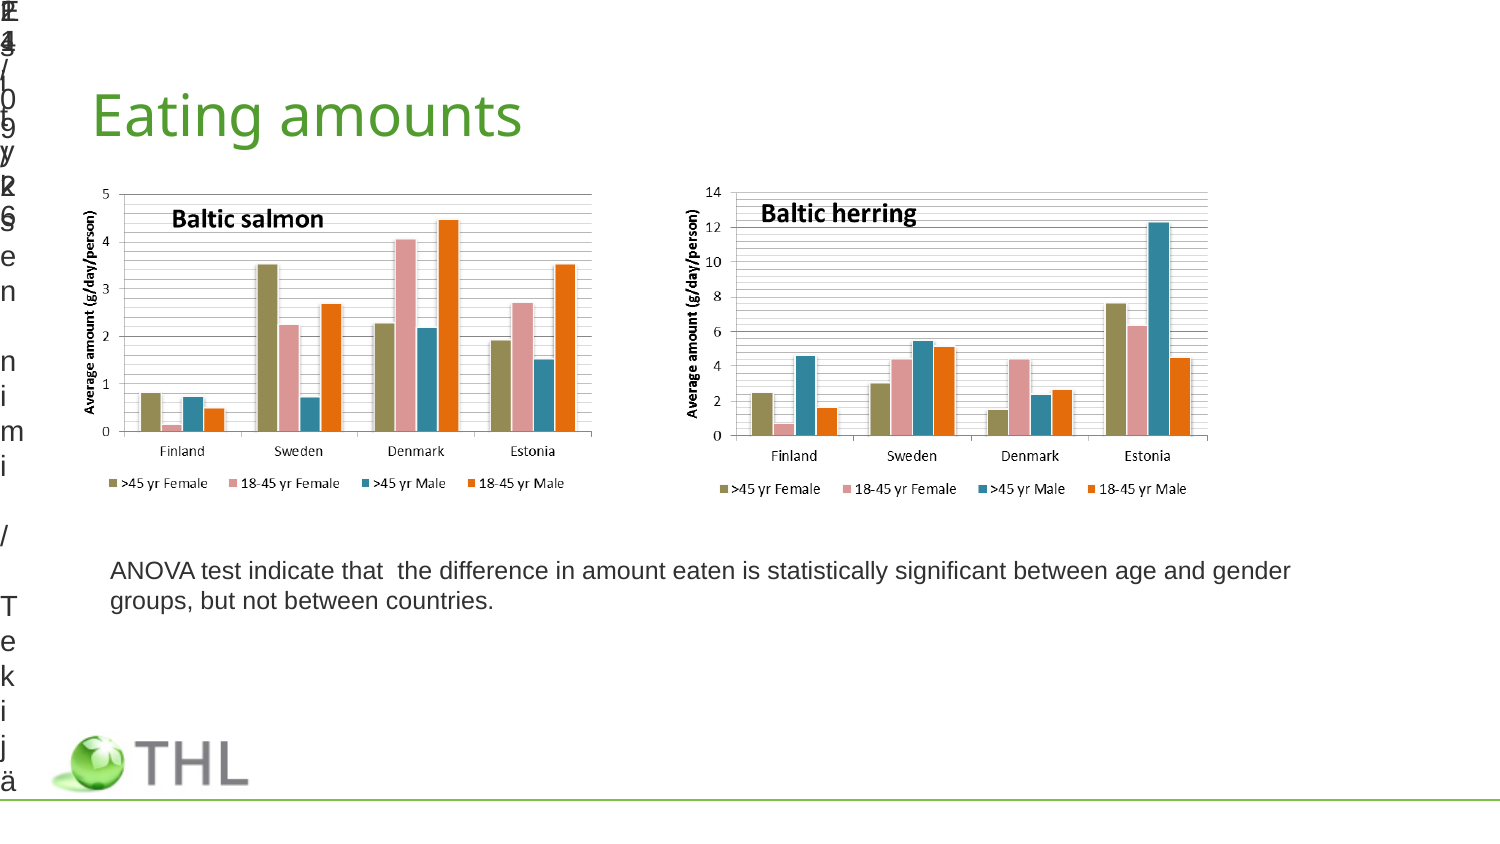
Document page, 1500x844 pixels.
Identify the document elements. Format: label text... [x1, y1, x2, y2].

text_box ANOVA test indicate that the difference in amount eaten is statistically significant between age and gender groups, but not between countries. [95, 546, 1354, 622]
title Eating amounts [76, 32, 1424, 156]
picture [662, 175, 1223, 512]
picture [24, 719, 275, 799]
picture [60, 177, 607, 506]
